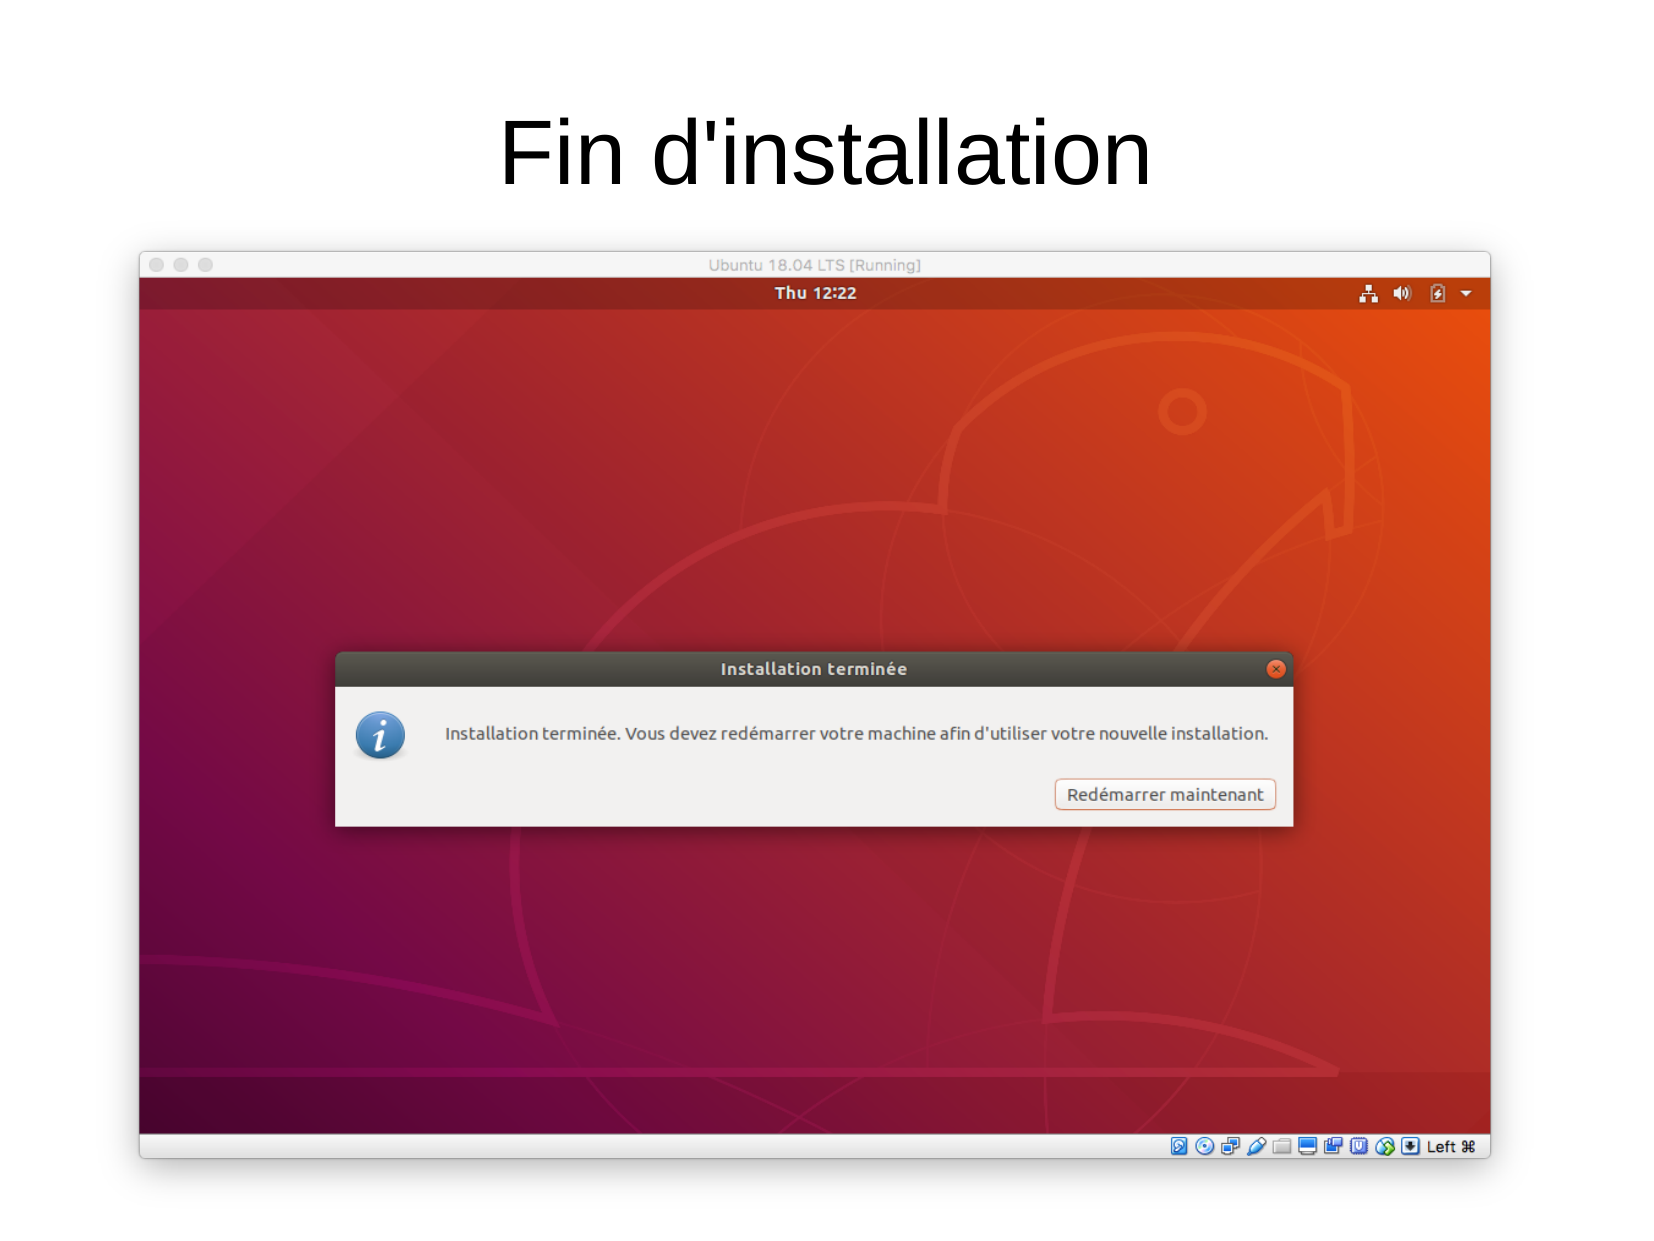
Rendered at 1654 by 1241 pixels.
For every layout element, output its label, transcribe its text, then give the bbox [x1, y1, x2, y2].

title Fin d'installation [82, 49, 1571, 257]
picture [88, 212, 1542, 1217]
